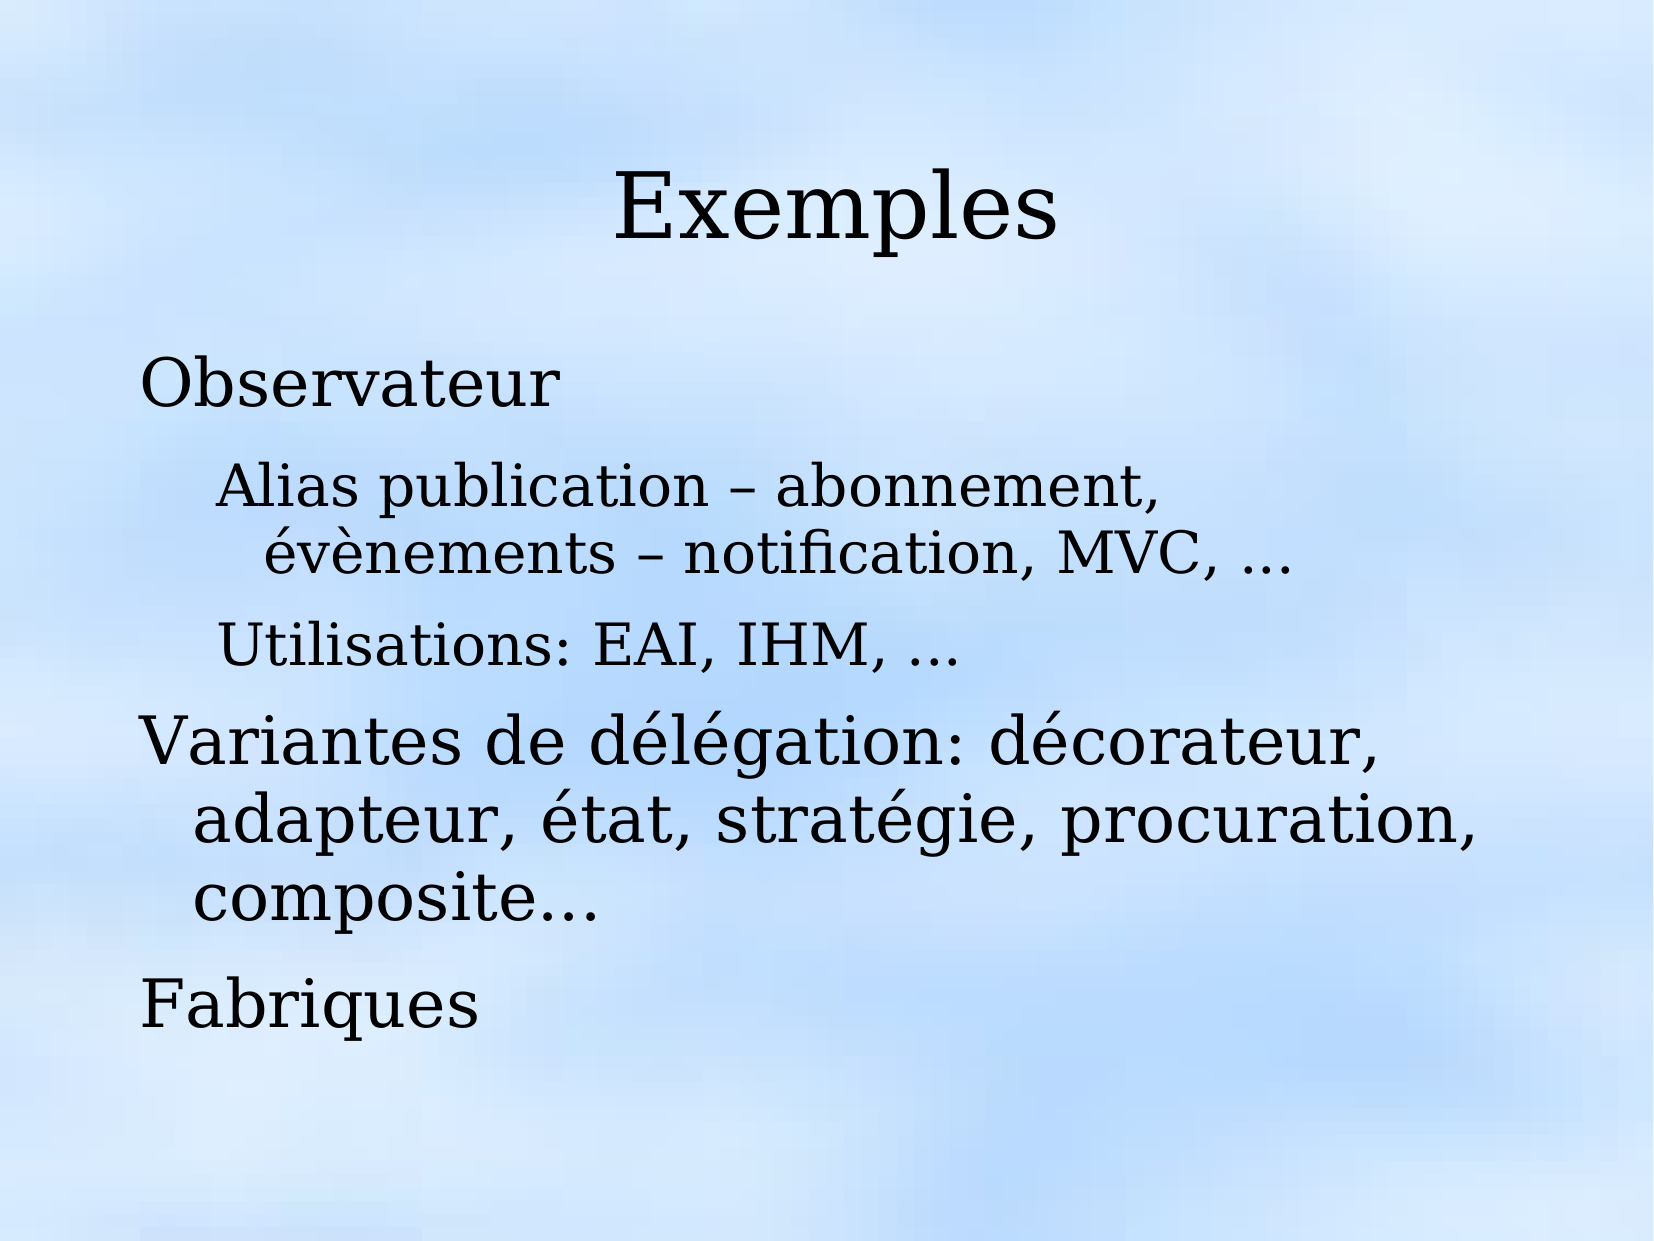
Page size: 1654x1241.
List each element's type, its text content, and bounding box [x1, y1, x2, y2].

picture [0, 0, 1654, 1241]
list Observateur Alias publication – abonnement, évènements – notification, MVC, ... Utilisations: EAI, IHM, ... Variantes de délégation: décorateur, adapteur, état, stratégie, procuration, composite... Fabriques [121, 344, 1534, 1127]
title Exemples [121, 102, 1534, 311]
